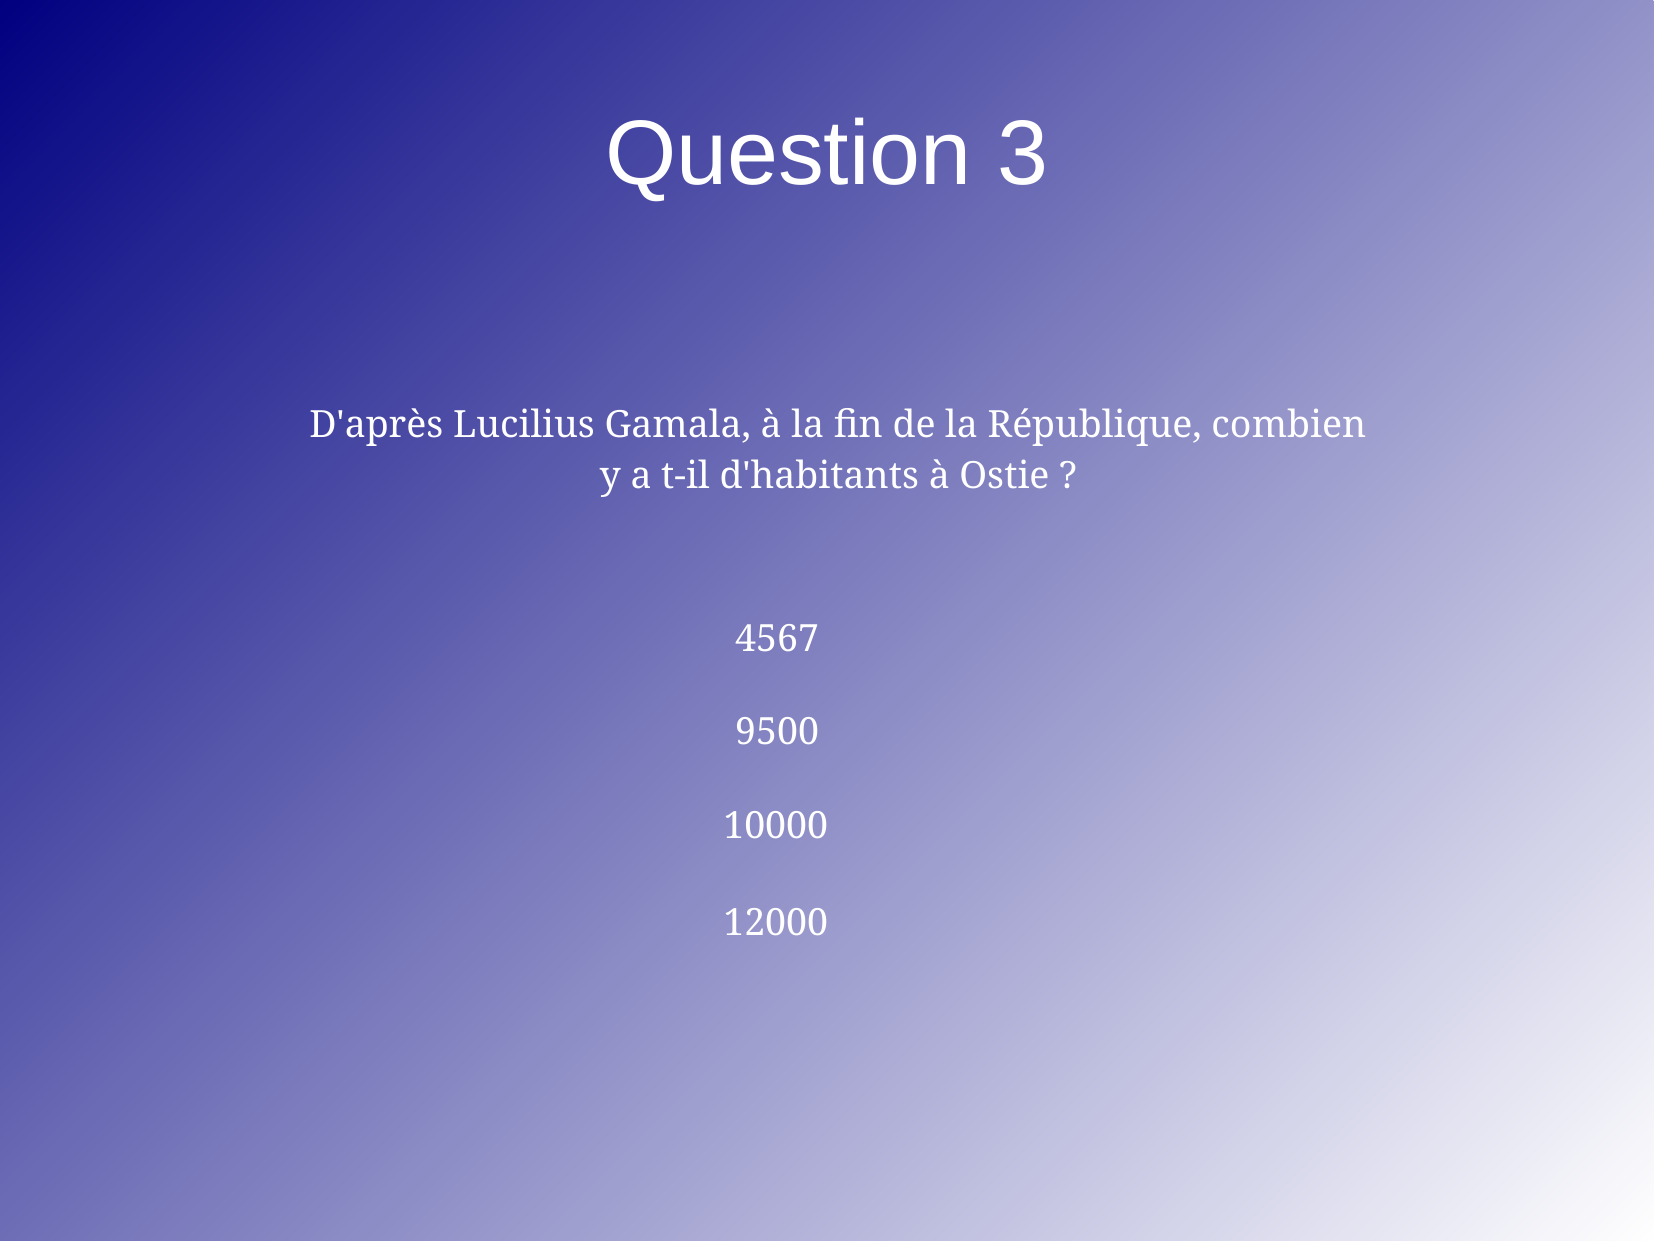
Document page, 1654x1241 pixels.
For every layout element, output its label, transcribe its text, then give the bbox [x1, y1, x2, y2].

text_box D'après Lucilius Gamala, à la fin de la République, combien y a t-il d'habitants à Ostie ? [283, 389, 1394, 506]
title Question 3 [82, 49, 1571, 257]
text_box 12000 [708, 888, 1028, 954]
text_box 10000 [708, 791, 1063, 857]
text_box 9500 [720, 696, 993, 762]
text_box 4567 [720, 604, 1182, 670]
